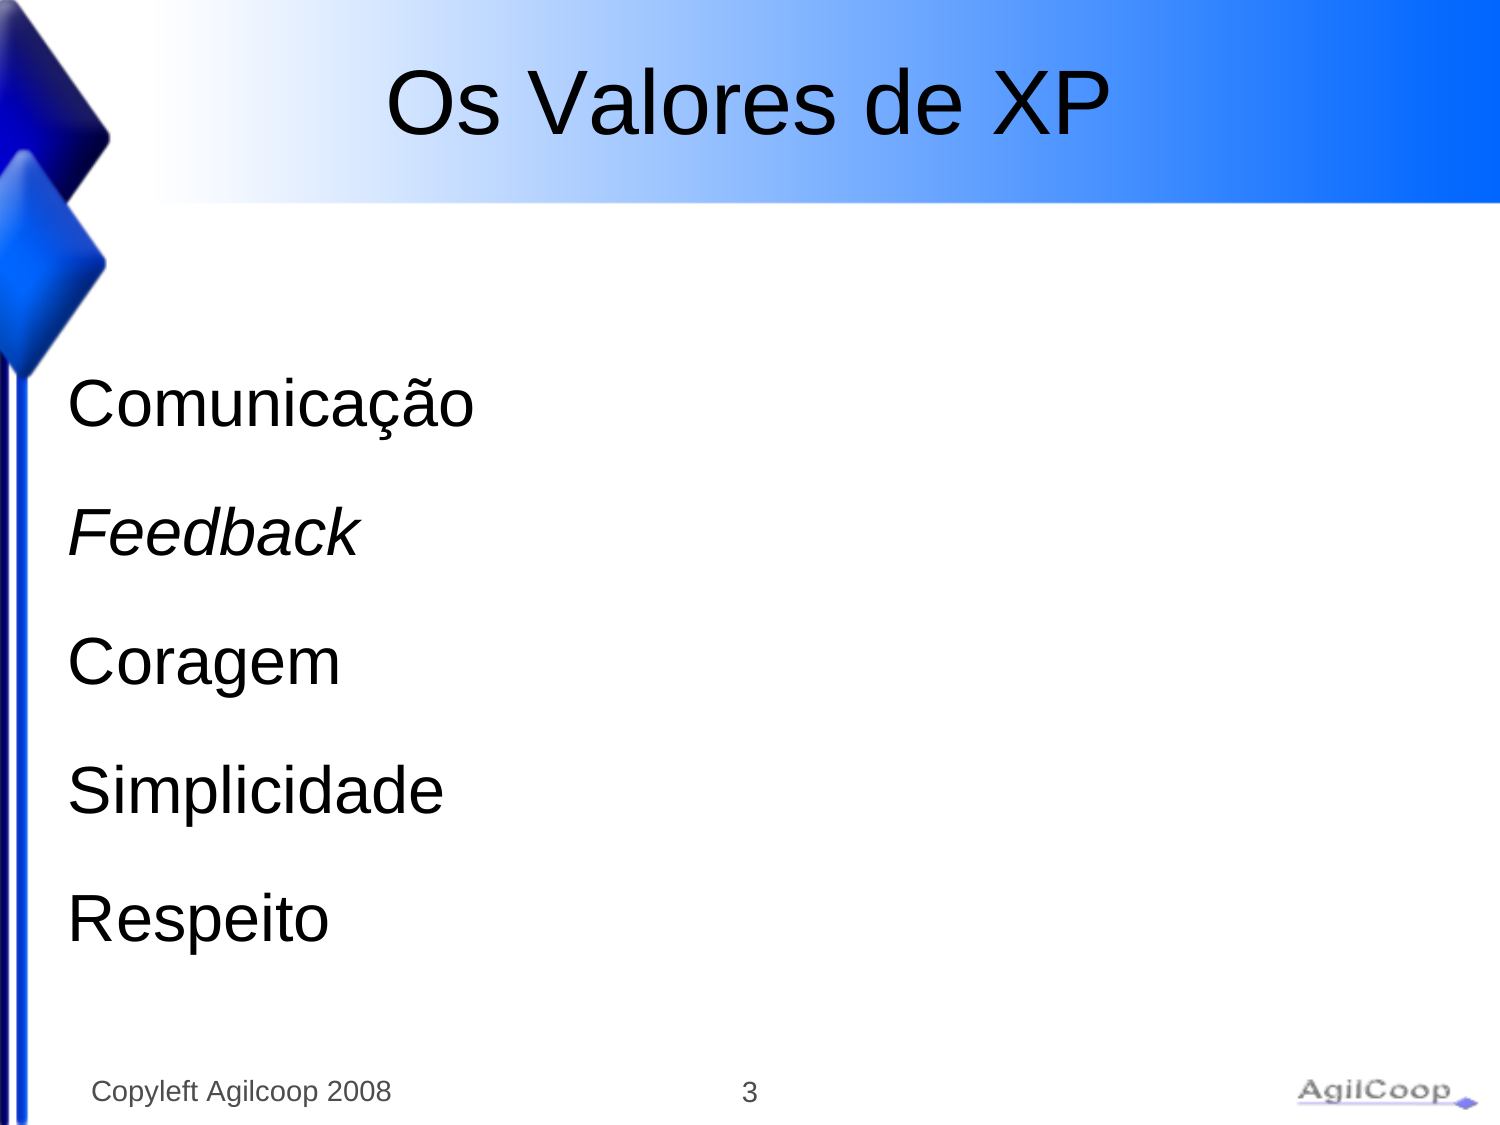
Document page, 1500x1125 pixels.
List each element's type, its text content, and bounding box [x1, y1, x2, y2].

title Os Valores de XP [75, 8, 1426, 197]
picture [0, 0, 1500, 1125]
list Comunicação Feedback Coragem Simplicidade Respeito [53, 321, 1412, 1034]
